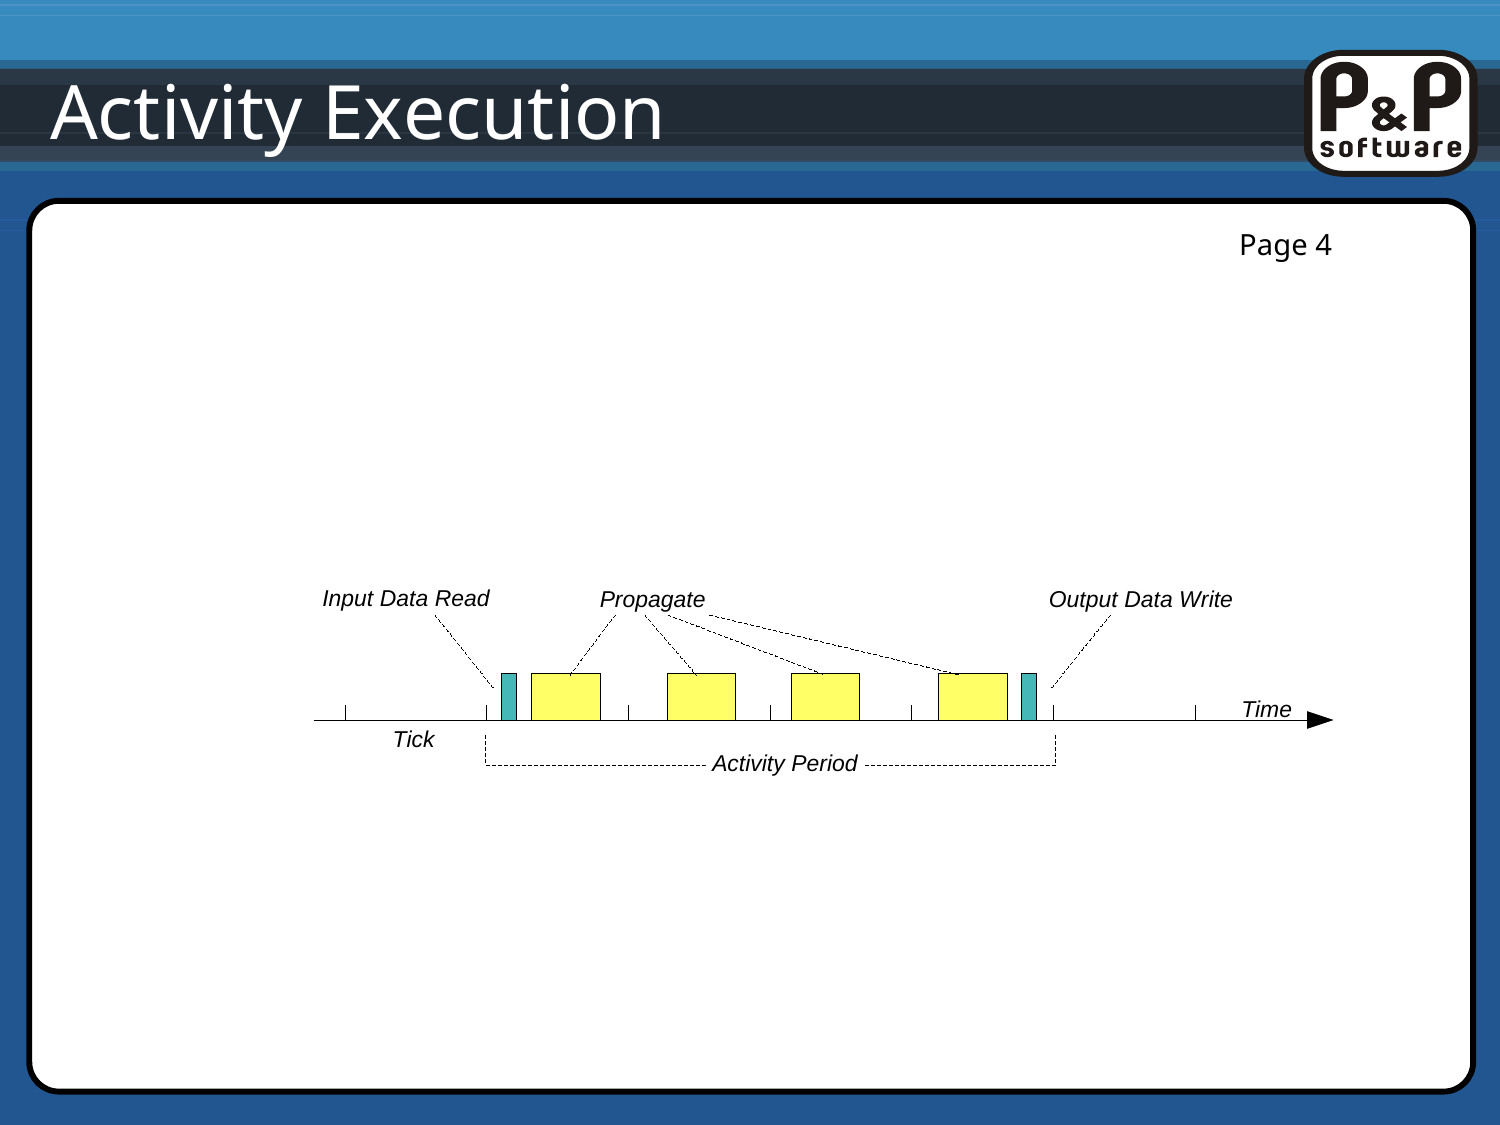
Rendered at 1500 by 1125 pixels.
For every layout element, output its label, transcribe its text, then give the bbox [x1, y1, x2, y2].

text_box [791, 673, 860, 721]
text_box [1021, 673, 1037, 721]
title Activity Execution [50, 16, 1091, 204]
text_box [667, 673, 736, 721]
text_box Output Data Write [1048, 585, 1252, 621]
text_box Time [1241, 695, 1310, 729]
text_box Tick [392, 725, 461, 759]
text_box Input Data Read [322, 585, 526, 621]
picture [0, 0, 1500, 239]
text_box Propagate [599, 585, 736, 621]
text_box [531, 673, 601, 721]
text_box [501, 673, 517, 721]
text_box Activity Period [705, 749, 865, 782]
text_box [938, 673, 1008, 721]
